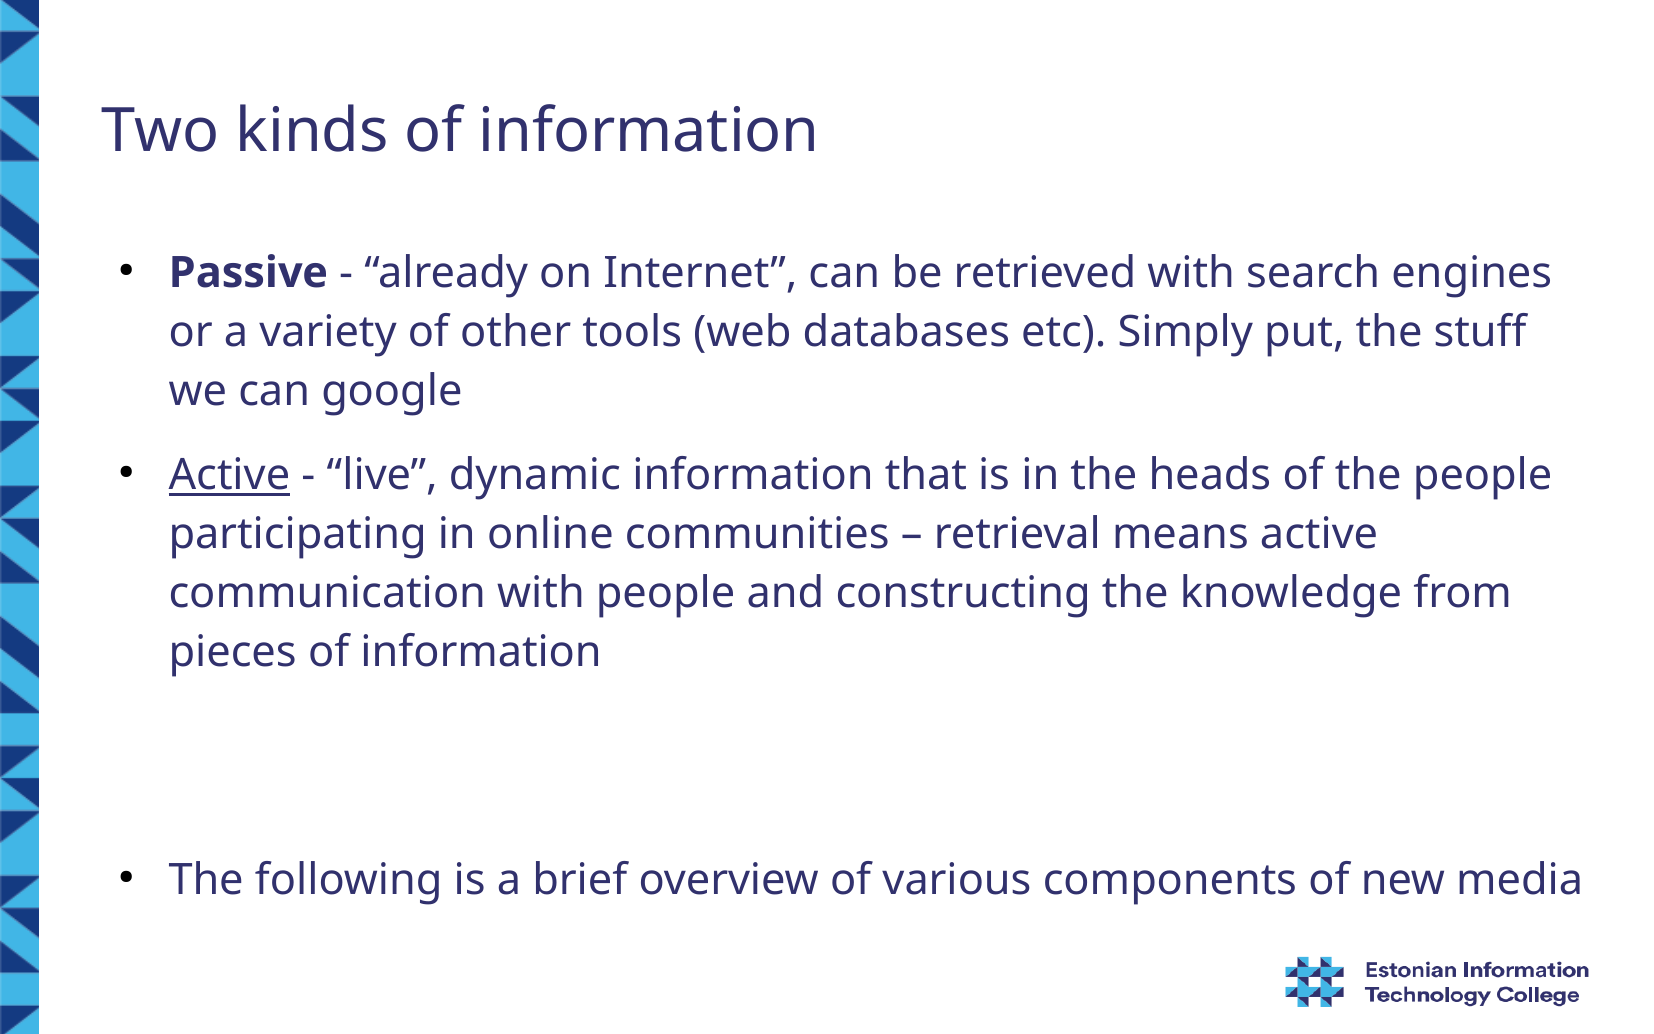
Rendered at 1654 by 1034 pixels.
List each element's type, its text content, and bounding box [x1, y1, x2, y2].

list Passive - “already on Internet”, can be retrieved with search engines or a variety of other tools (web databases etc). Simply put, the stuff we can google Active - “live”, dynamic information that is in the heads of the people participating in online communities – retrieval means active communication with people and constructing the knowledge from pieces of information The following is a brief overview of various components of new media [101, 241, 1591, 924]
title Two kinds of information [101, 41, 1224, 214]
